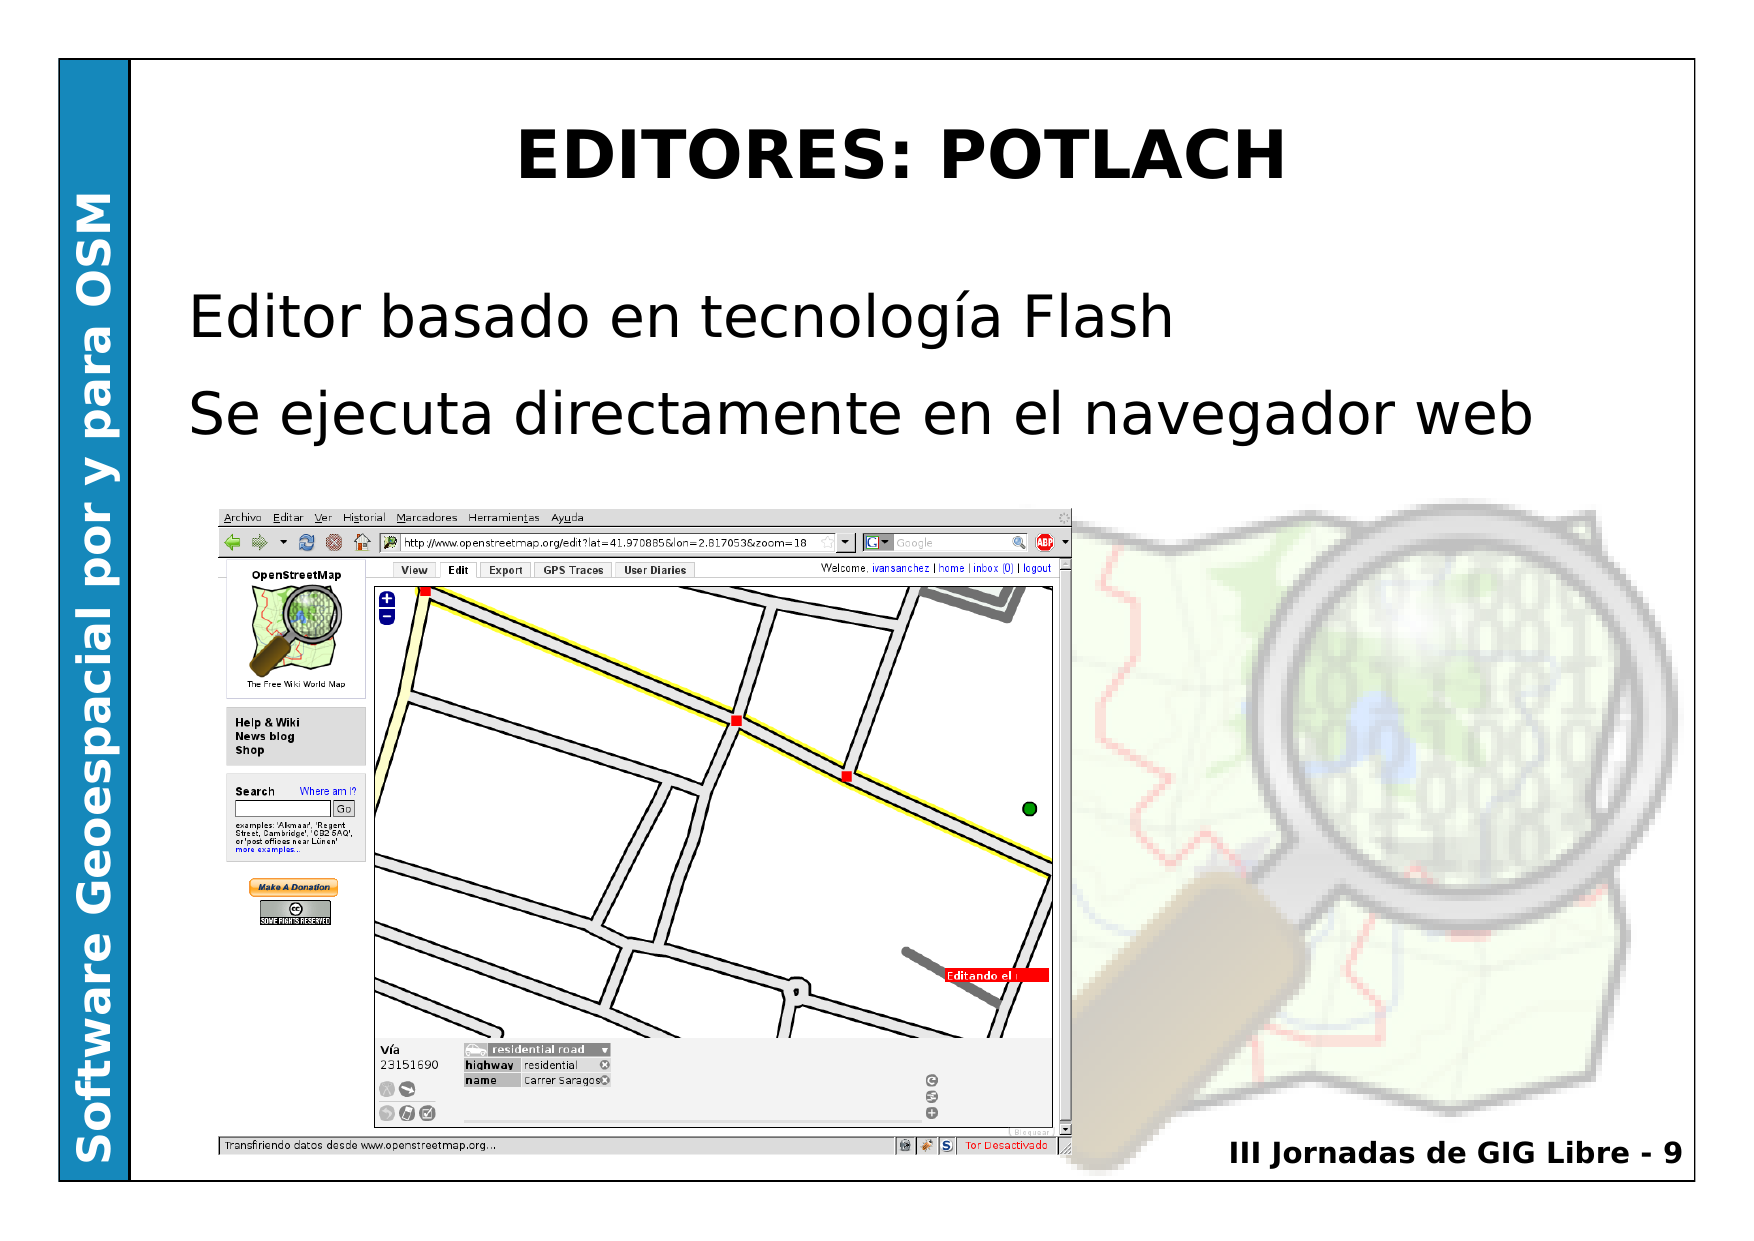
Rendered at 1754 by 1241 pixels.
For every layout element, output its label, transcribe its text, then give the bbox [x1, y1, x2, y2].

title EDITORES: POTLACH [171, 103, 1634, 209]
picture [218, 481, 1696, 1182]
list Editor basado en tecnología Flash Se ejecuta directamente en el navegador web [171, 283, 1634, 1048]
